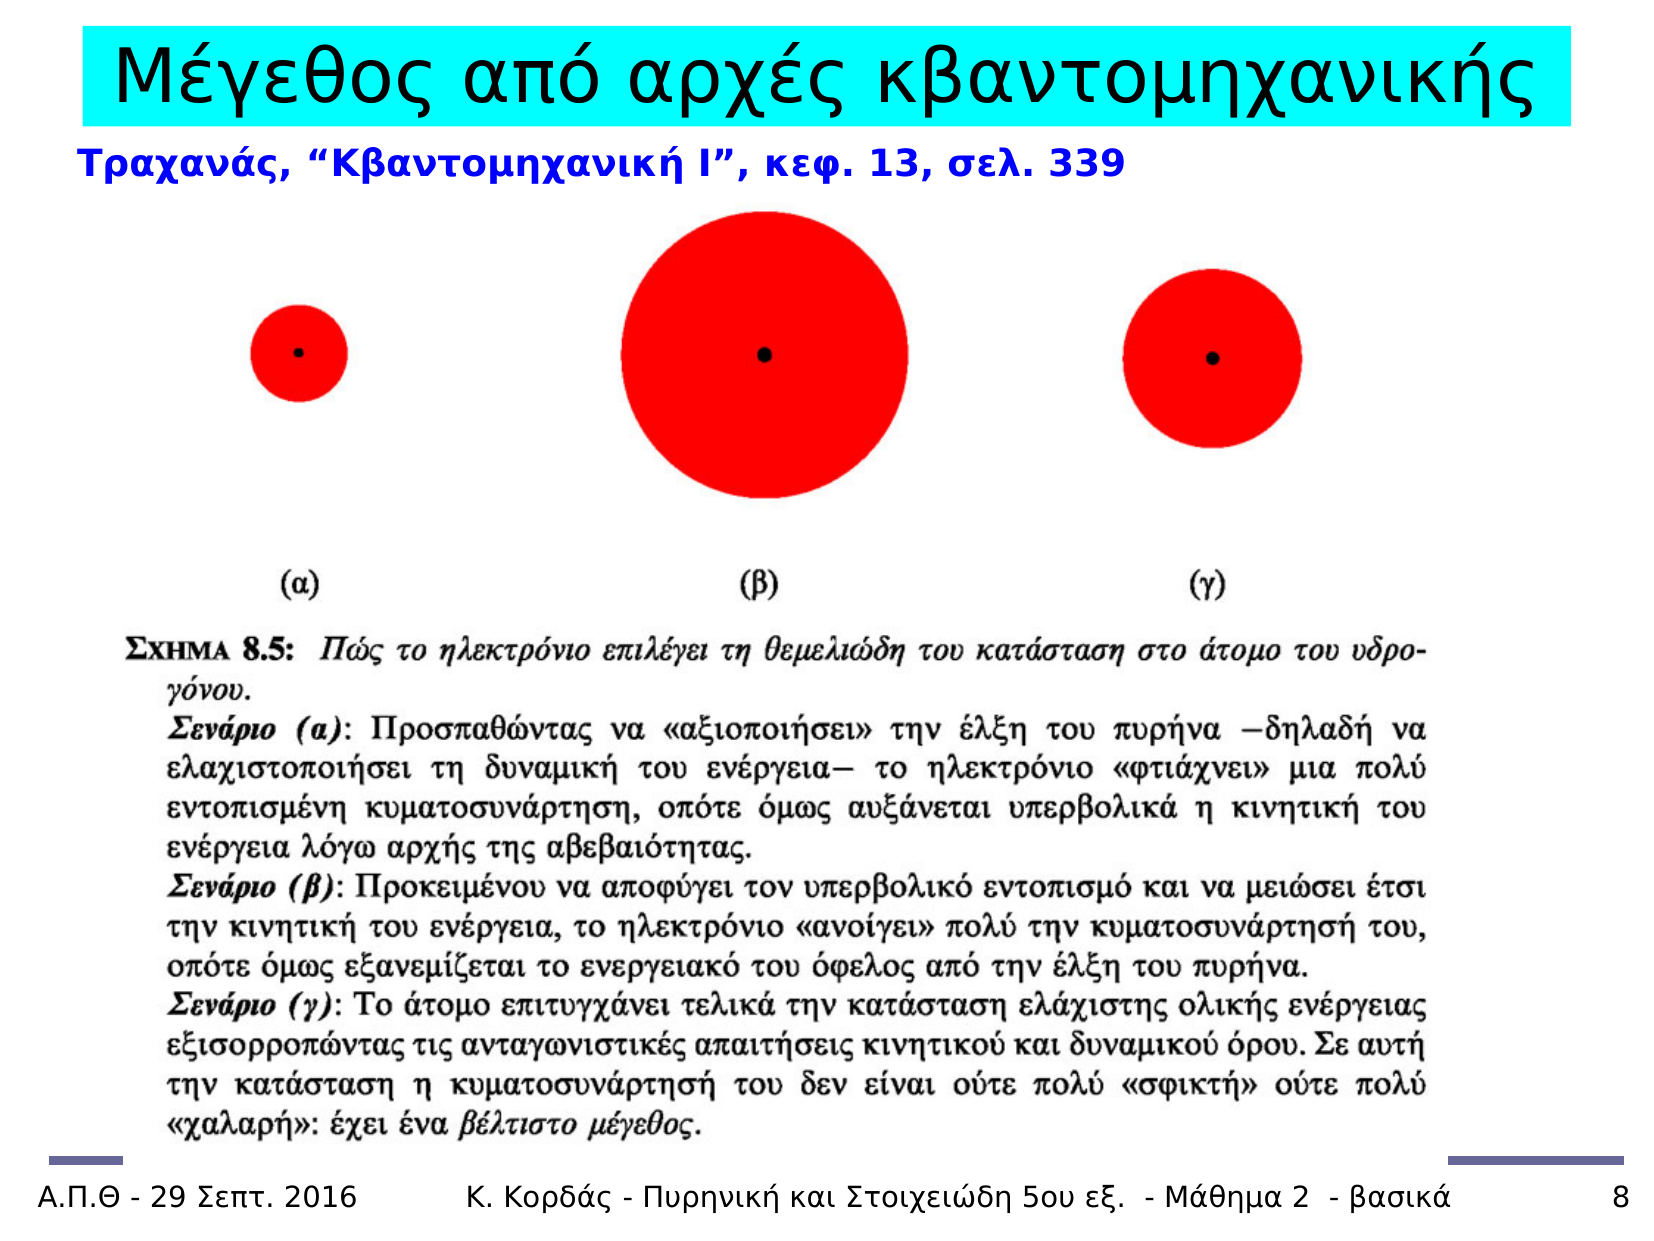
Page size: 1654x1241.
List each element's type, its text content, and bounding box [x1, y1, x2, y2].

title Μέγεθος από αρχές κβαντομηχανικής [82, 25, 1571, 127]
picture [123, 144, 1448, 1177]
text_box Τραχανάς, “Κβαντομηχανική Ι”, κεφ. 13, σελ. 339 [62, 134, 1142, 194]
